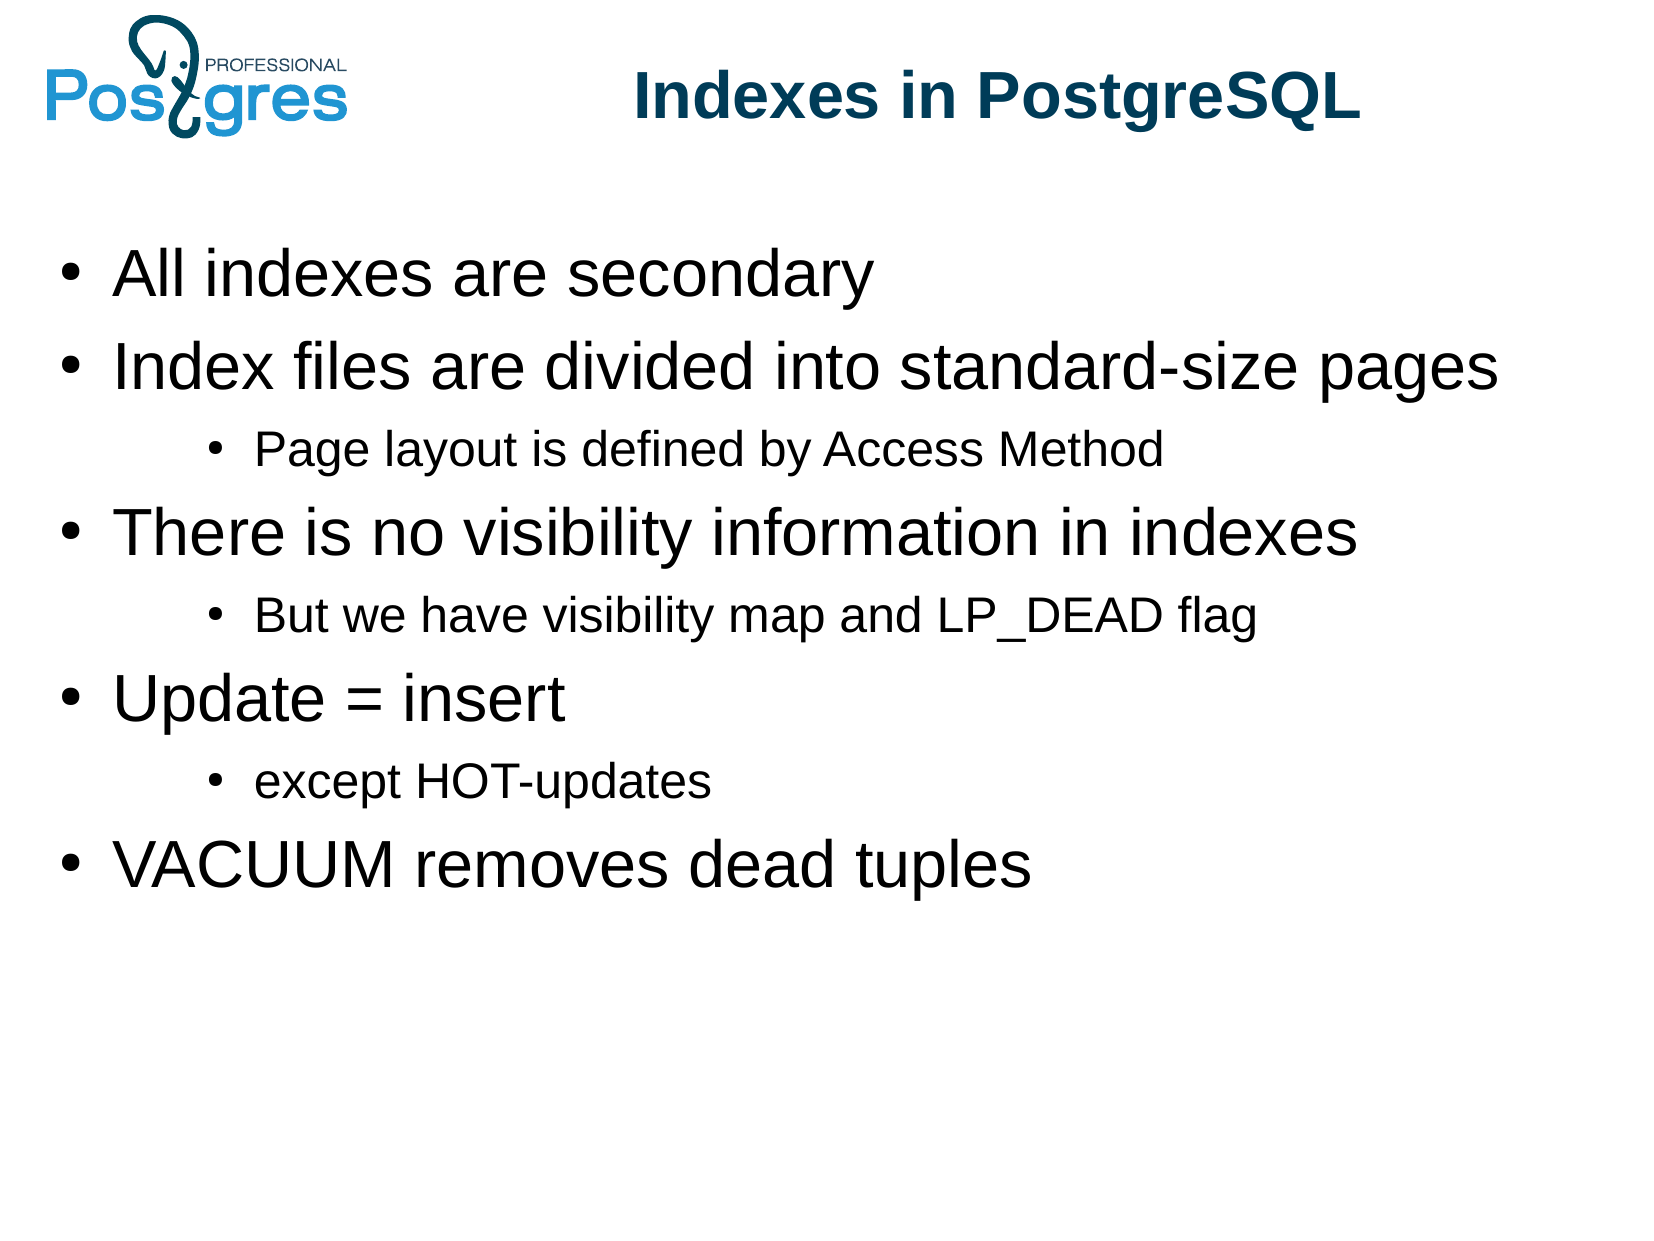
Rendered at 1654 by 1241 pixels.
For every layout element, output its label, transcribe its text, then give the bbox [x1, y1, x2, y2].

list All indexes are secondary Index files are divided into standard-size pages Page layout is defined by Access Method There is no visibility information in indexes But we have visibility map and LP_DEAD flag Update = insert except HOT-updates VACUUM removes dead tuples [41, 236, 1601, 1193]
title Indexes in PostgreSQL [389, 49, 1607, 142]
